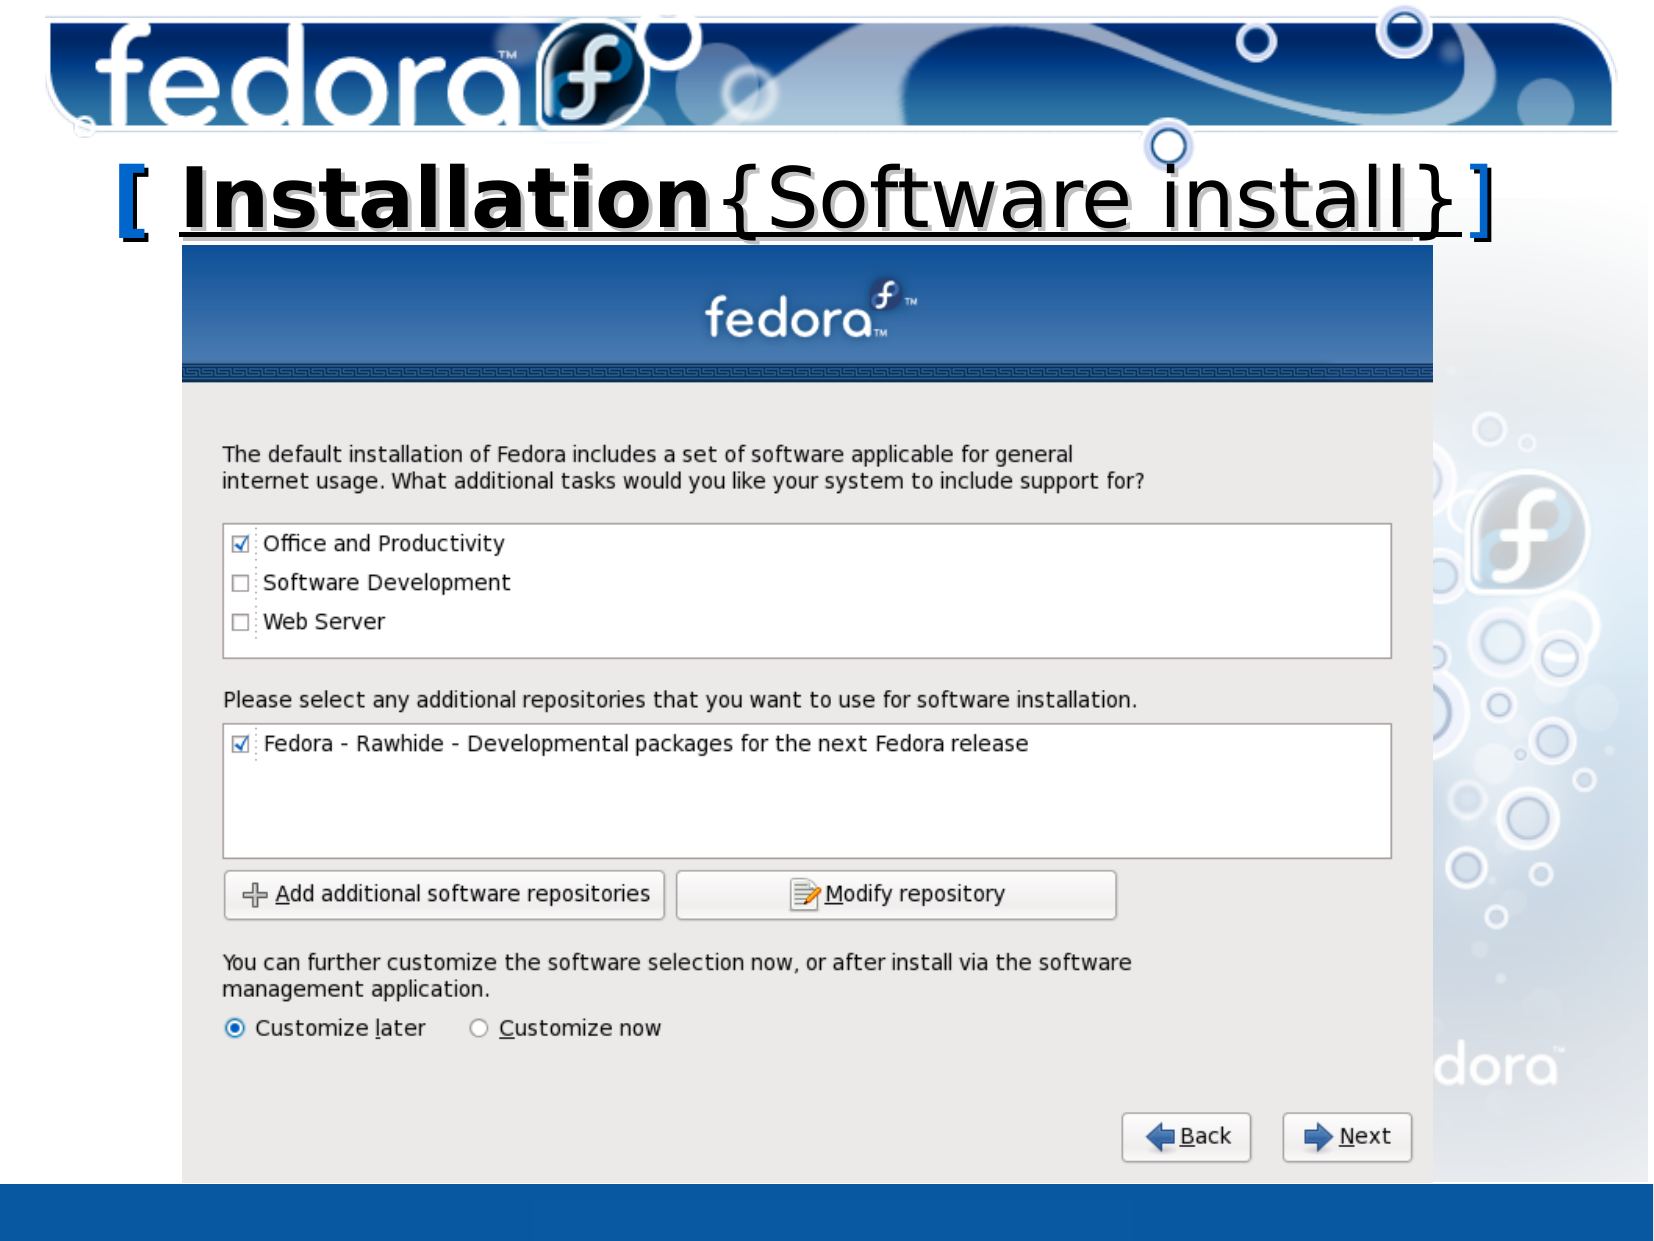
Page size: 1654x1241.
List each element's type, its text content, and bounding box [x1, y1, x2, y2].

picture [0, 1184, 1654, 1241]
picture [45, 2, 1618, 177]
text_box [ Installation{Software install}] [112, 150, 1536, 248]
picture [182, 198, 1648, 1183]
